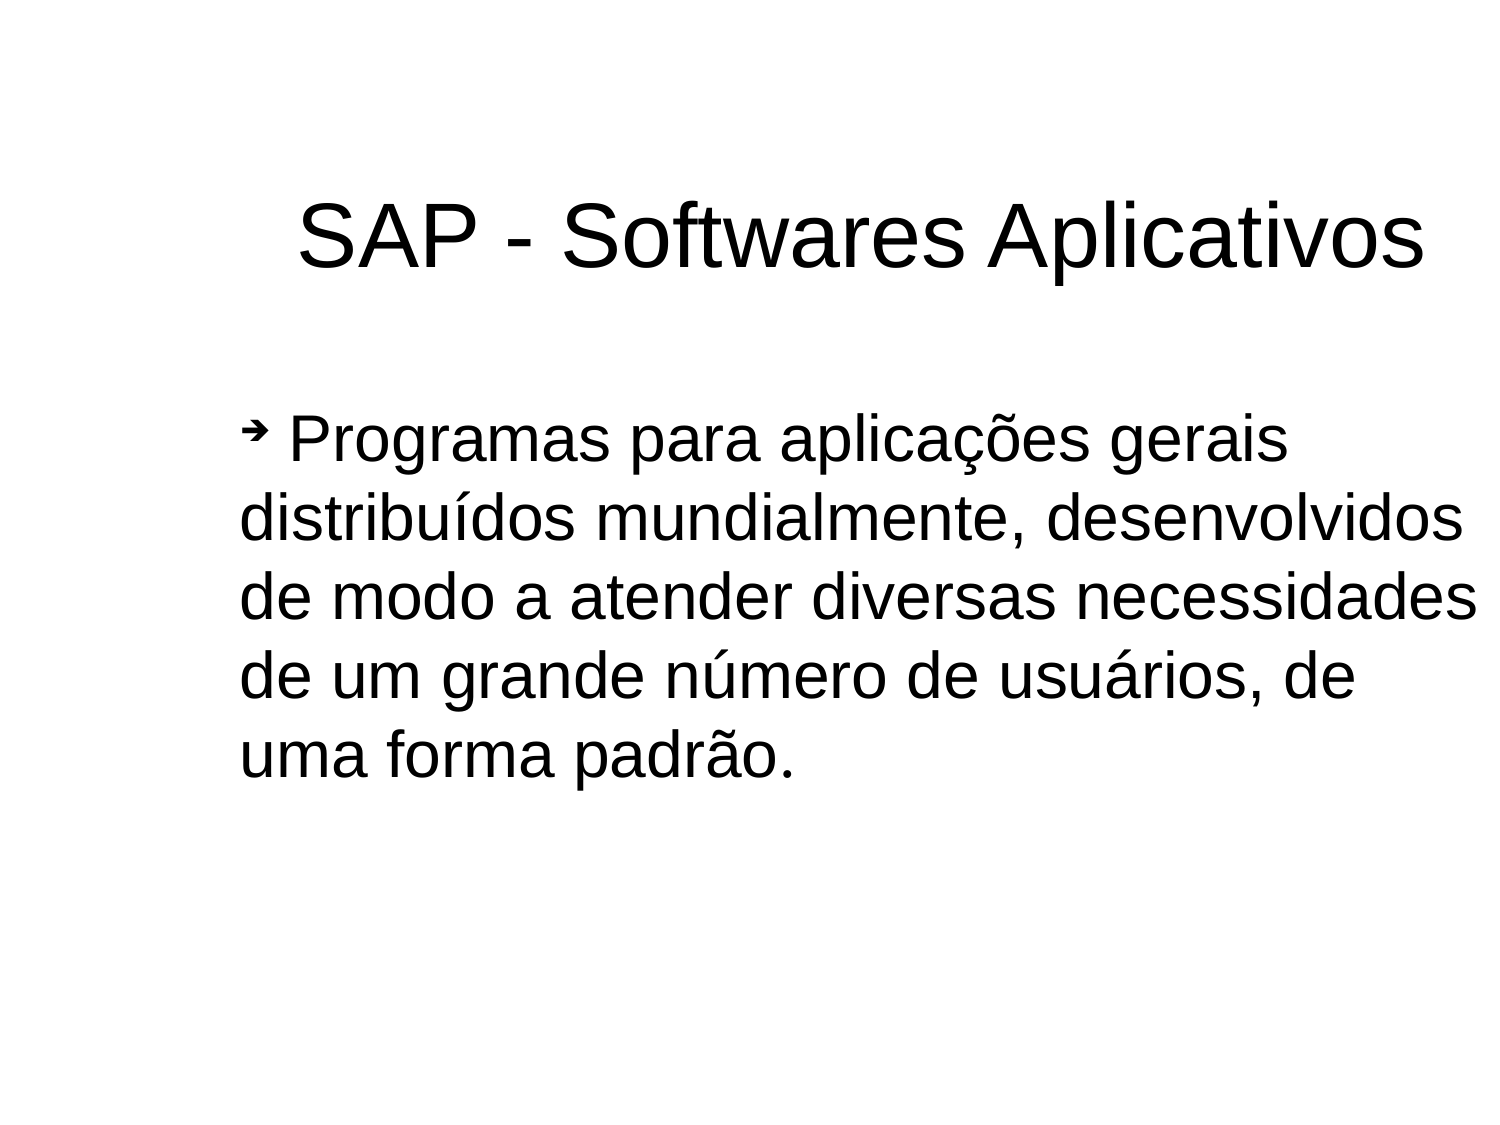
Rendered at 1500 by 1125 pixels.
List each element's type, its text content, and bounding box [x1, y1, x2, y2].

list Programas para aplicações gerais distribuídos mundialmente, desenvolvidos de modo a atender diversas necessidades de um grande número de usuários, de uma forma padrão. [225, 387, 1500, 797]
title SAP - Softwares Aplicativos [225, 137, 1500, 325]
